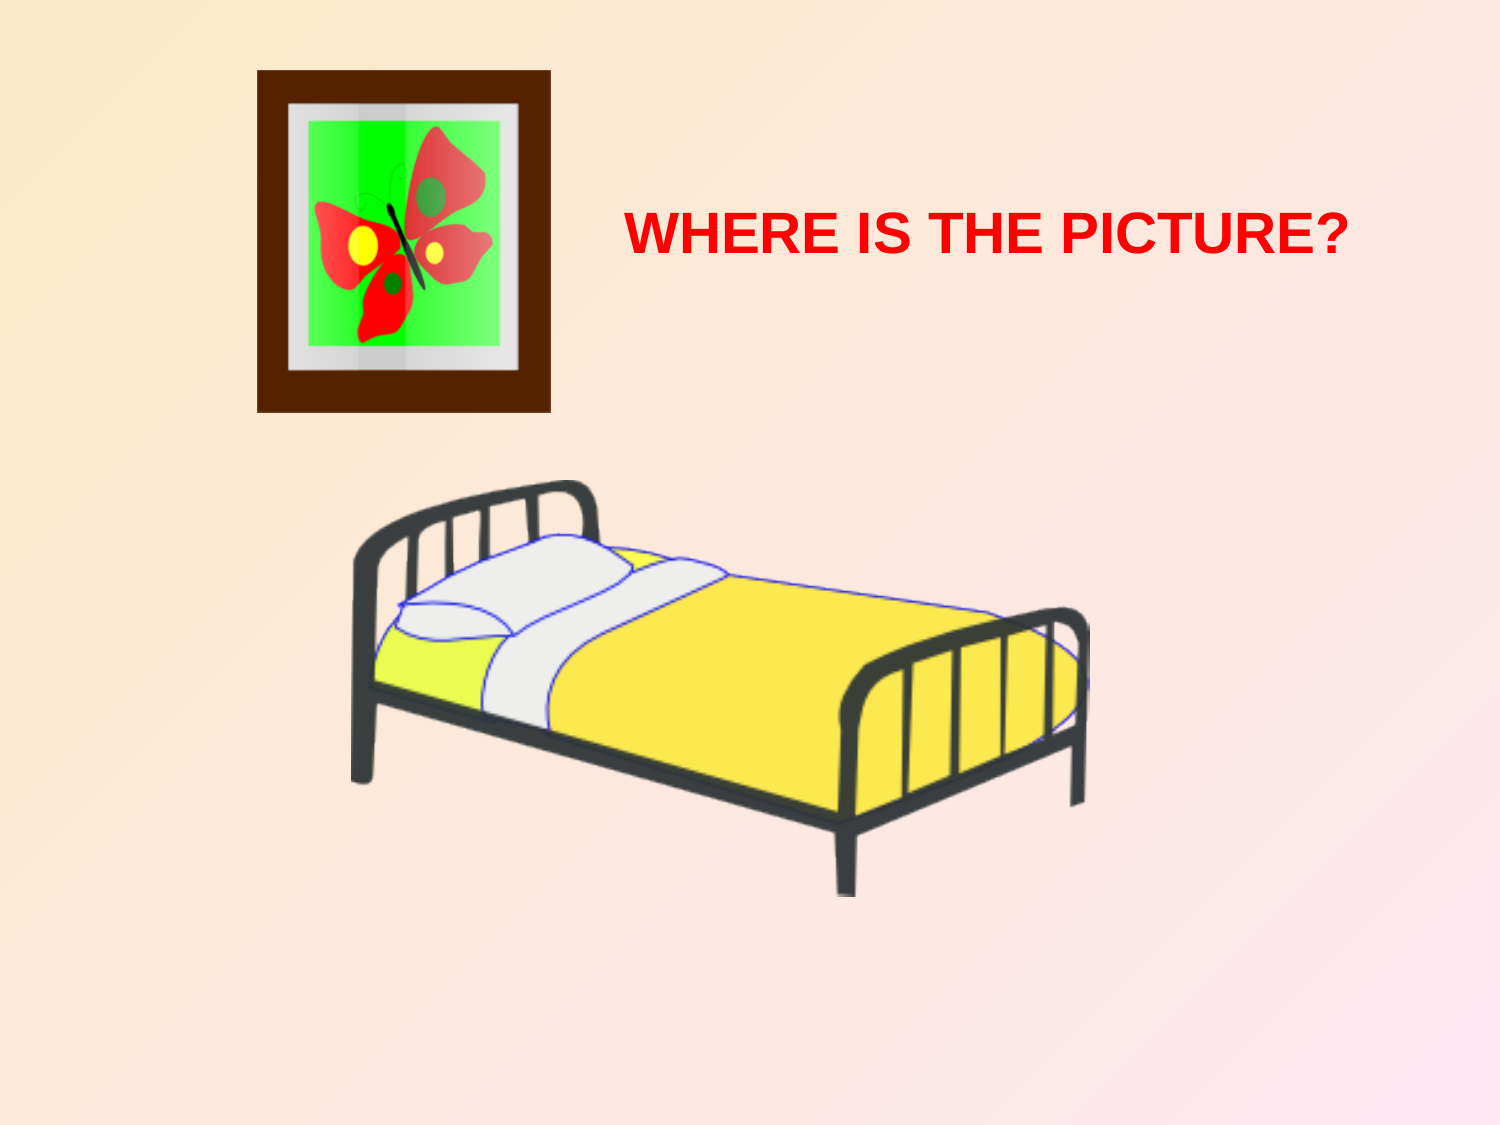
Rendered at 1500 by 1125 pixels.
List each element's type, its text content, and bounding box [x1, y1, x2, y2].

picture [257, 70, 551, 413]
picture [351, 480, 1090, 897]
text_box WHERE IS THE PICTURE? [609, 187, 1454, 273]
